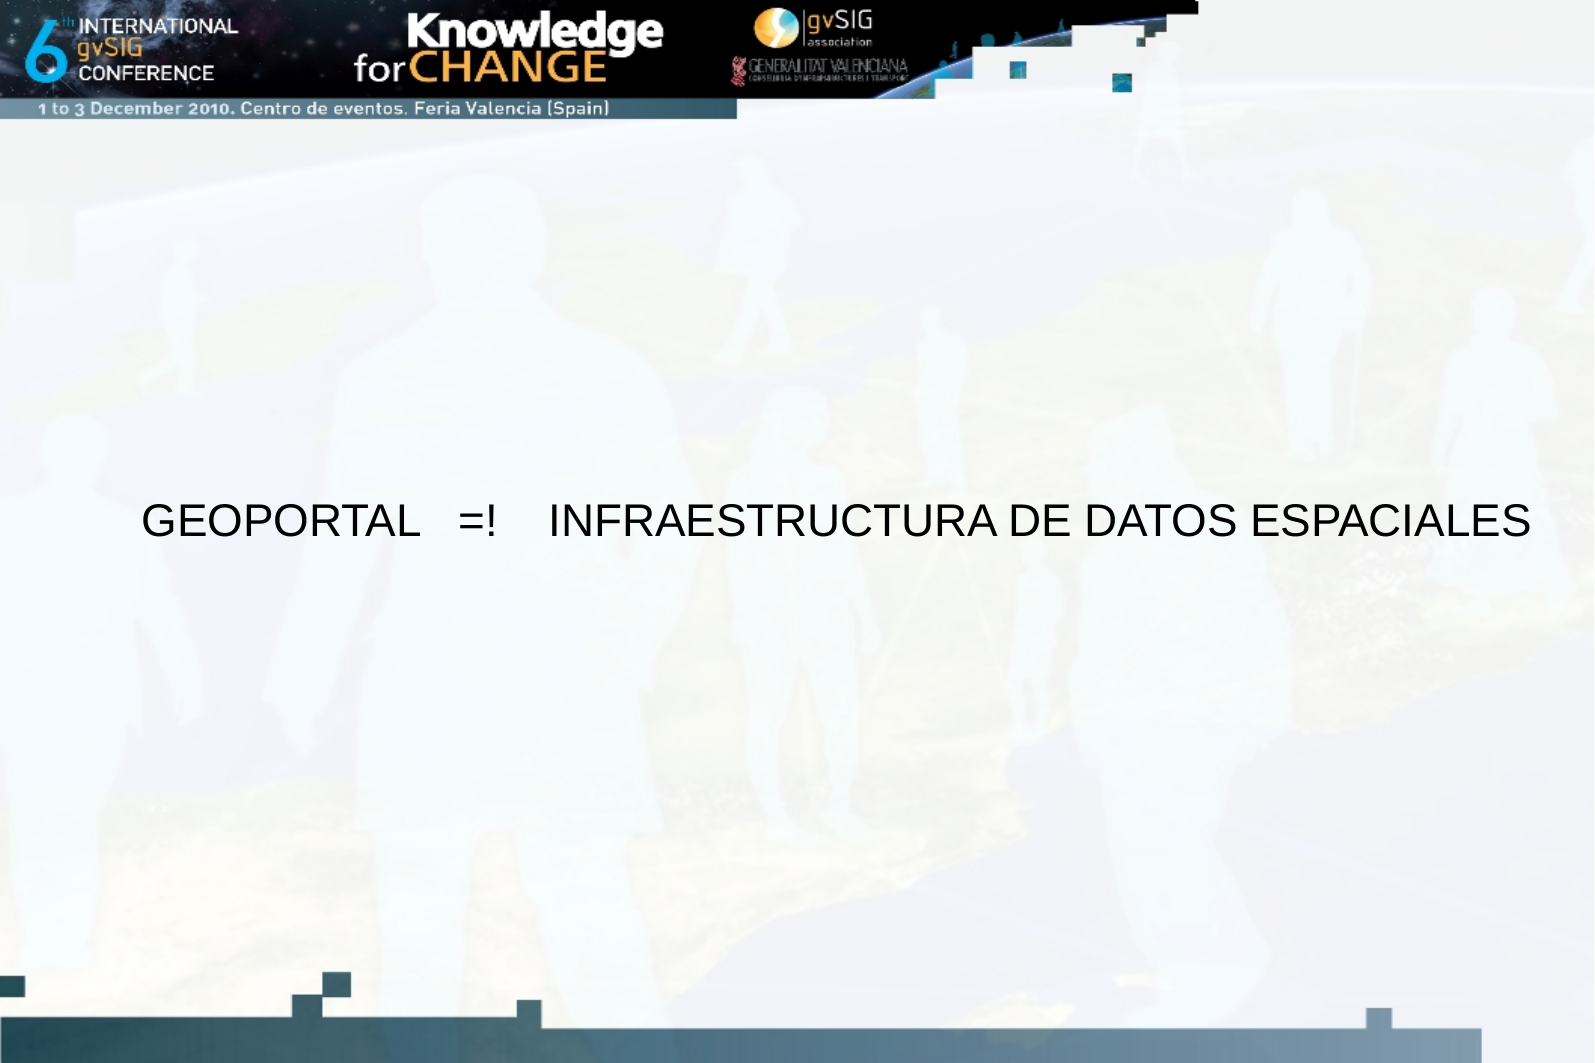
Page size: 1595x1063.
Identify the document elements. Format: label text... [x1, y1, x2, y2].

text_box GEOPORTAL =! INFRAESTRUCTURA DE DATOS ESPACIALES [127, 487, 1548, 554]
picture [0, 0, 1595, 1063]
